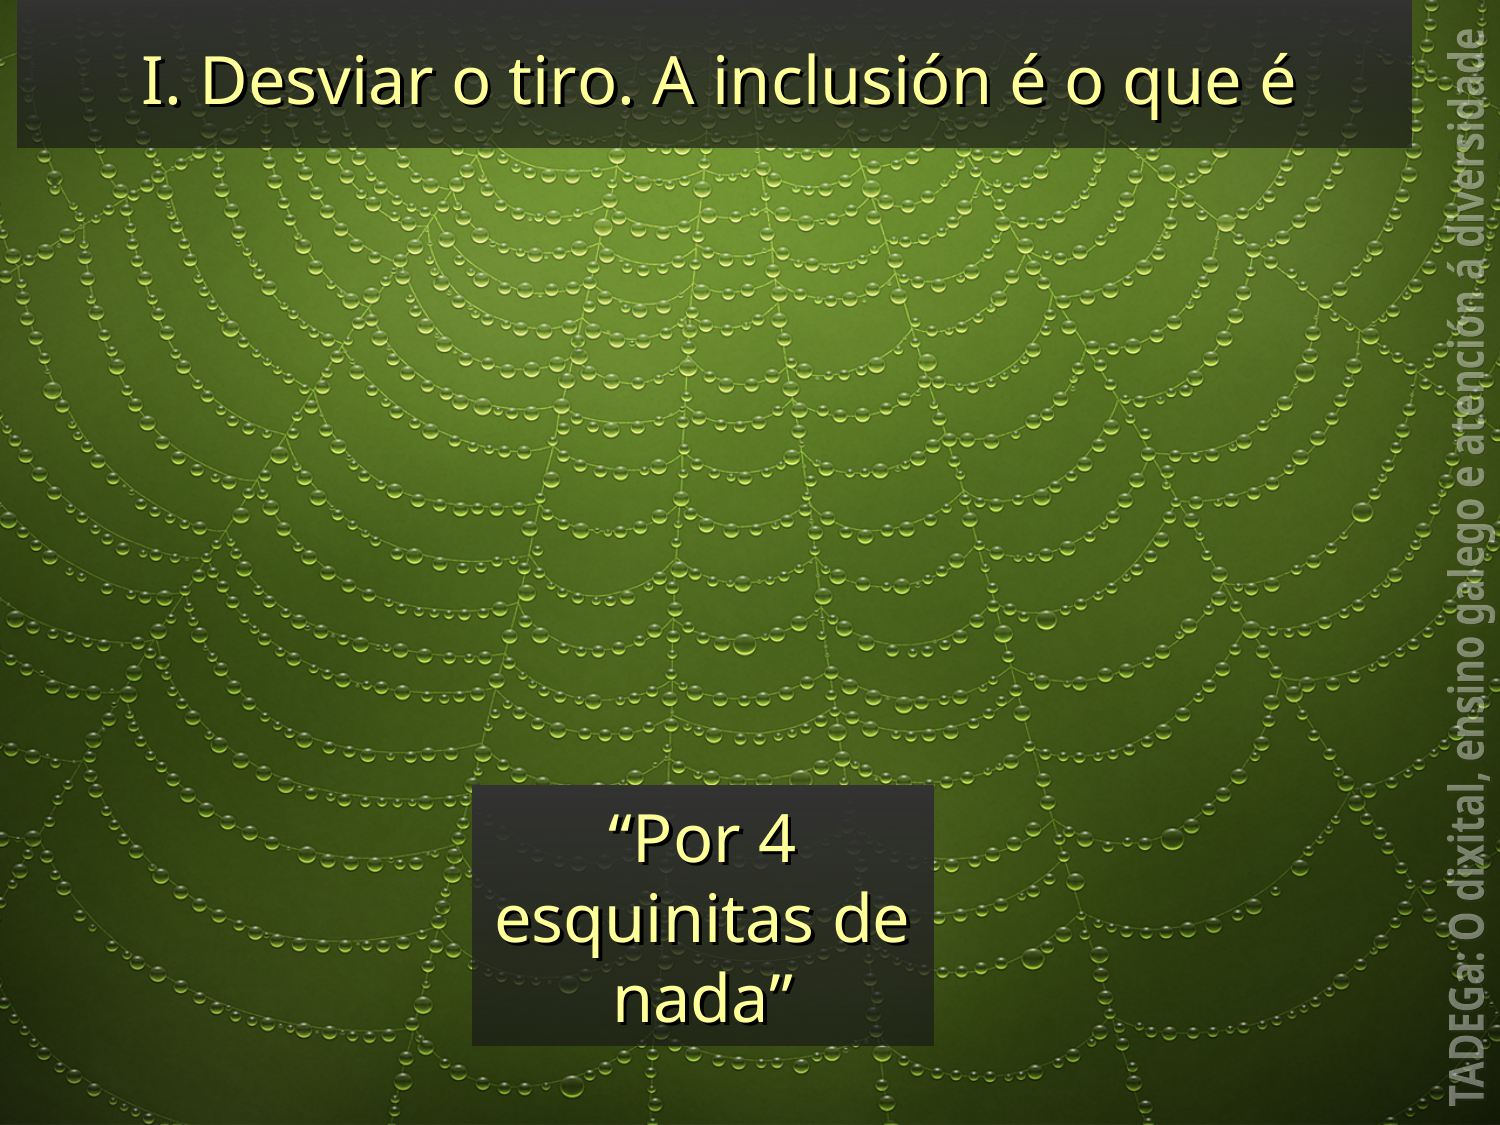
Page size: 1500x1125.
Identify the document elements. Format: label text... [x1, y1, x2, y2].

text_box [17, 0, 1412, 148]
title I. Desviar o tiro. A inclusión é o que é [29, 19, 1412, 136]
title “Por 4 esquinitas de nada” [472, 785, 934, 1046]
picture [0, 0, 1500, 1125]
